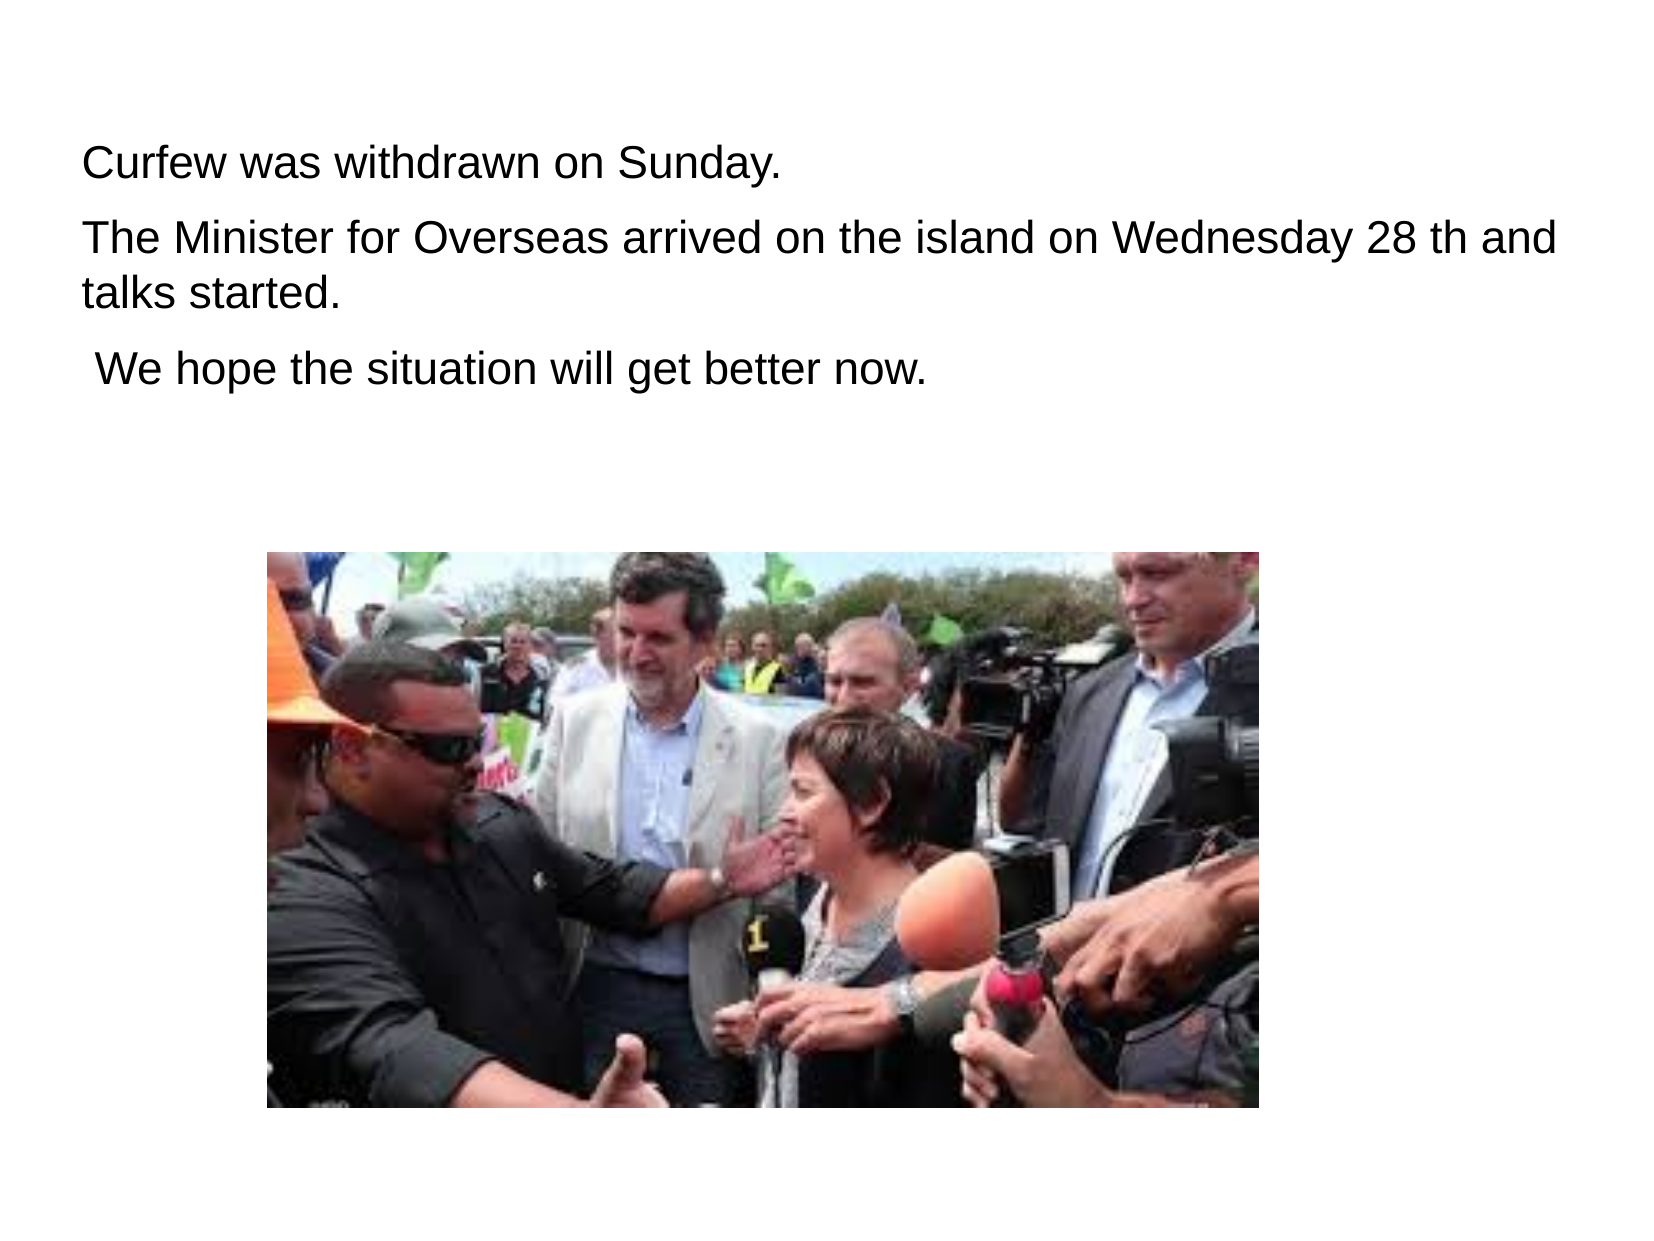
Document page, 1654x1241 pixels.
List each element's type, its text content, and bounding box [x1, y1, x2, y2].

list Curfew was withdrawn on Sunday. The Minister for Overseas arrived on the island on Wednesday 28 th and talks started. We hope the situation will get better now. [81, 132, 1570, 397]
picture [267, 552, 1259, 1108]
